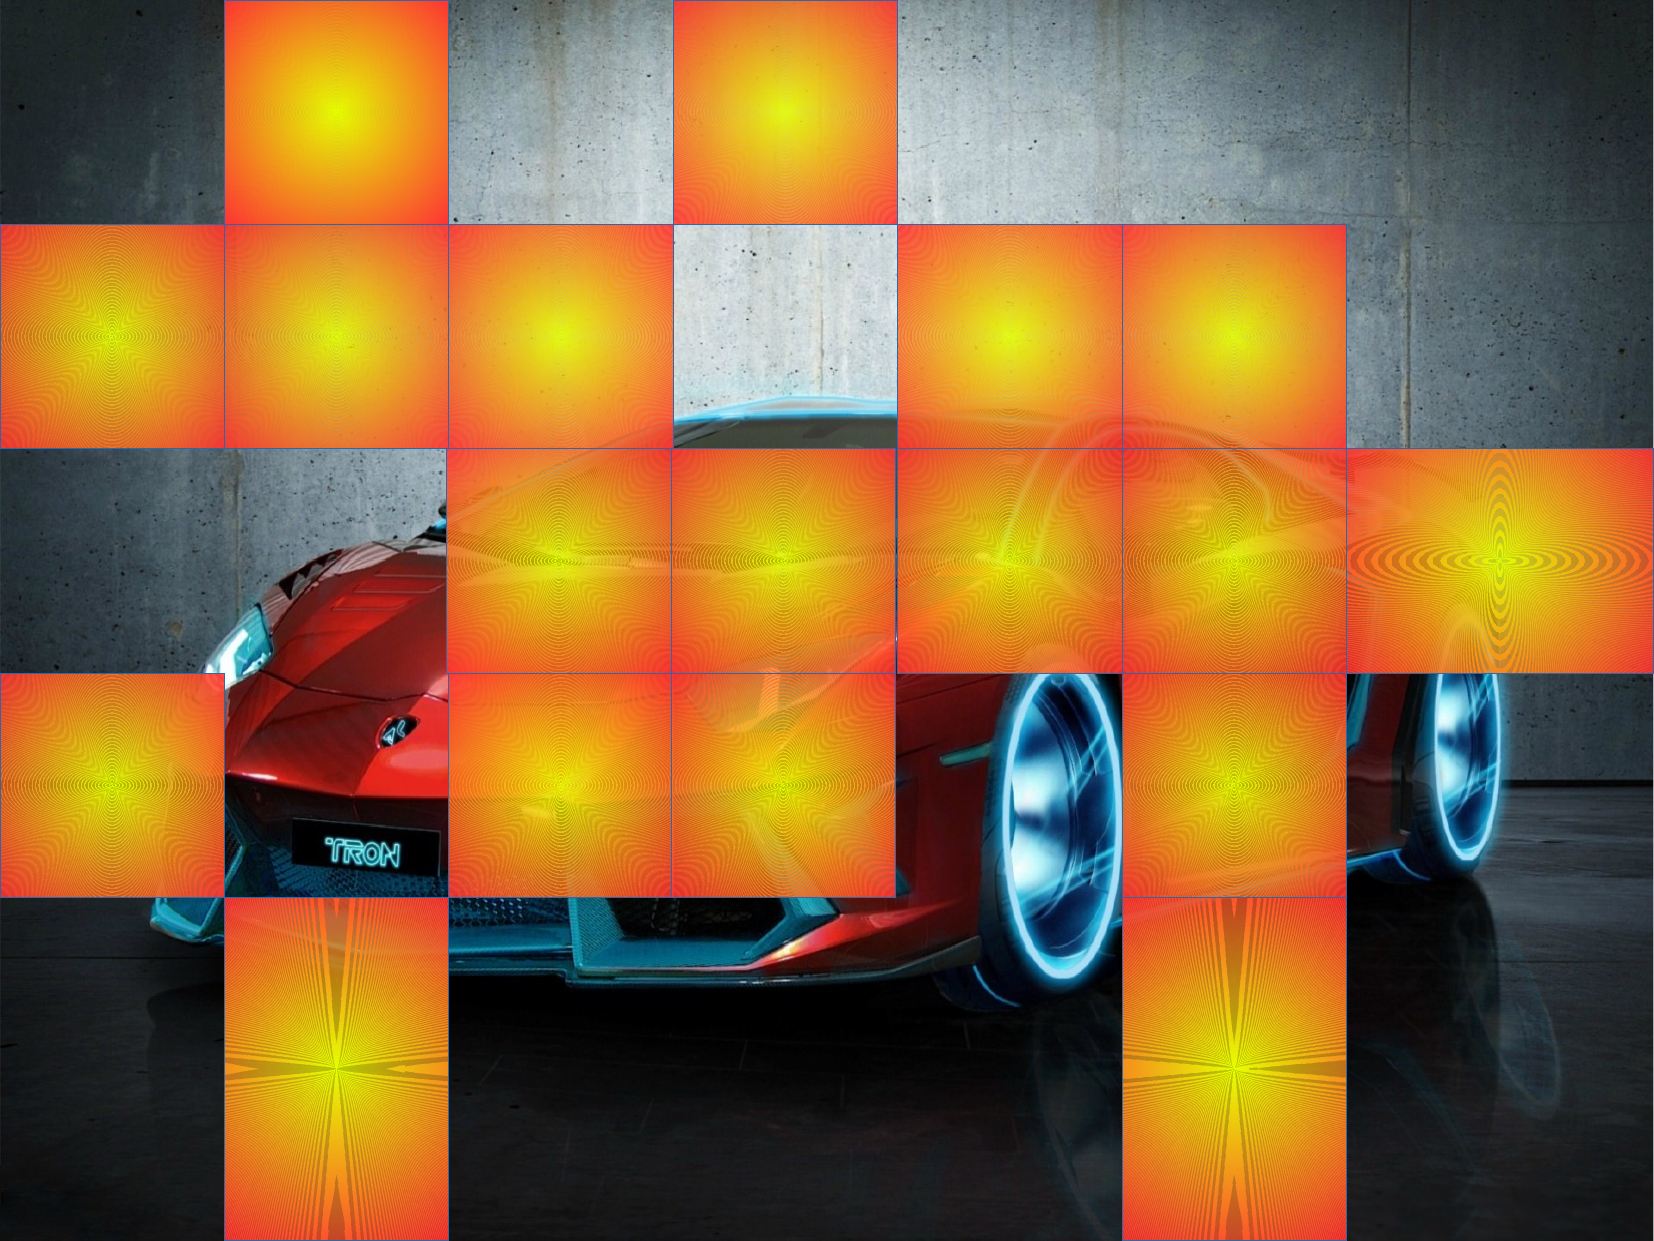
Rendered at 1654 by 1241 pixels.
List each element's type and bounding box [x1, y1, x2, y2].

picture [585, 917, 593, 923]
picture [898, 0, 1654, 448]
picture [0, 898, 224, 1241]
picture [0, 449, 448, 897]
picture [1100, 674, 1122, 725]
text_box [0, 0, 1654, 1241]
picture [449, 0, 673, 224]
picture [449, 225, 1122, 1241]
picture [587, 898, 786, 942]
picture [1347, 674, 1654, 1241]
picture [0, 0, 224, 224]
